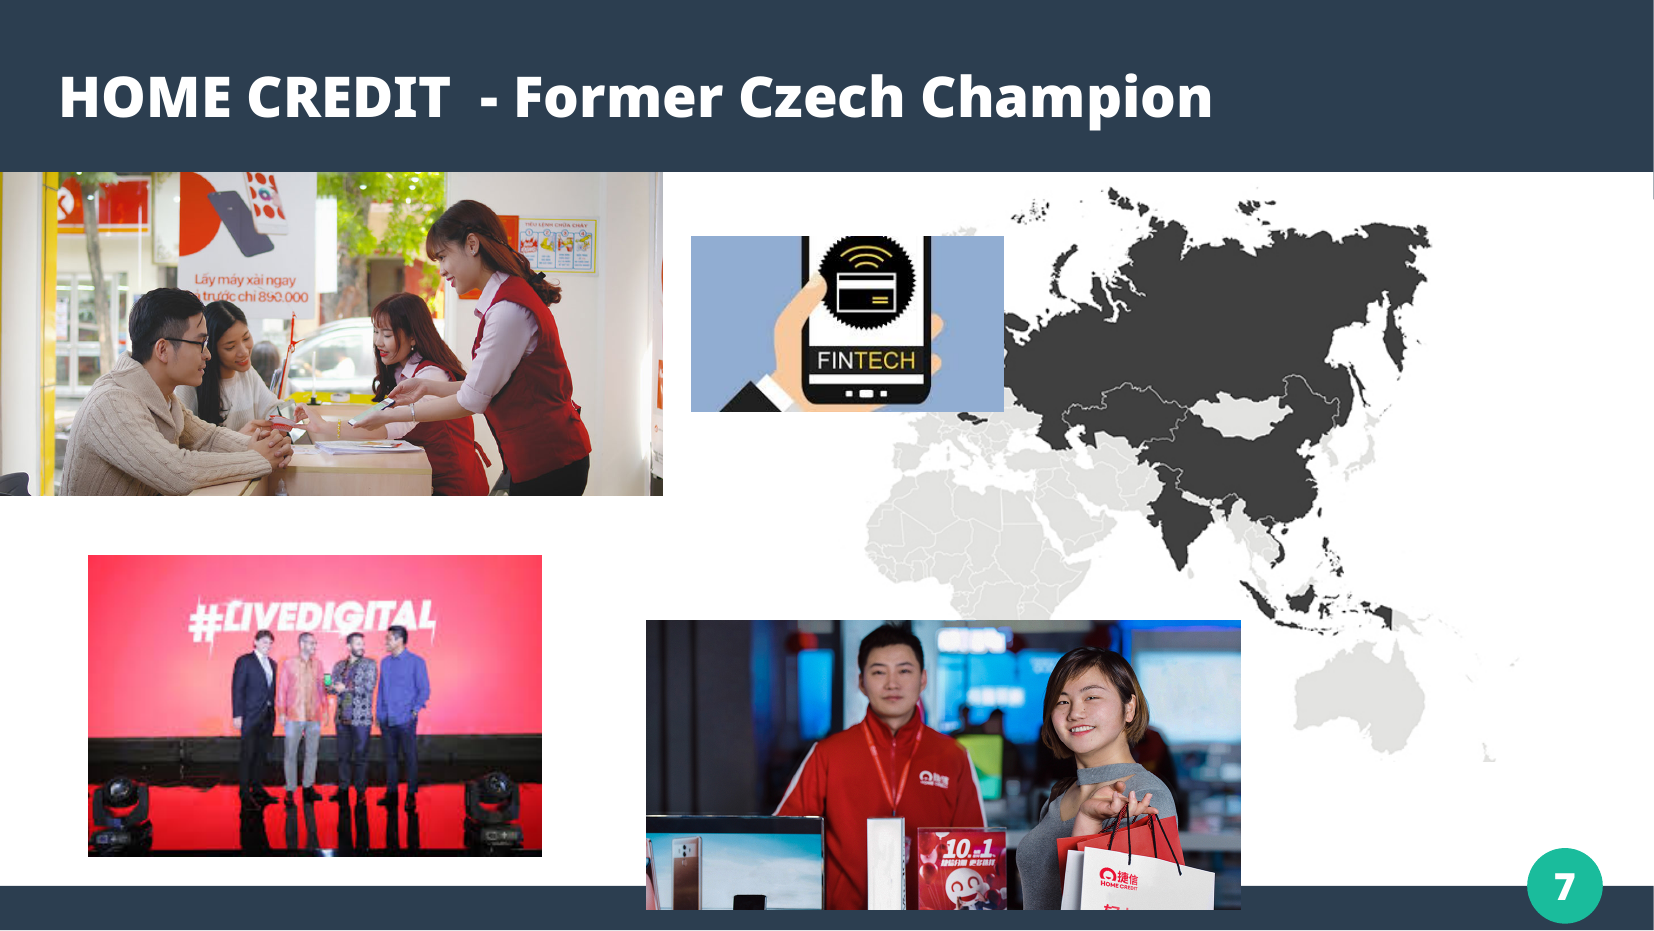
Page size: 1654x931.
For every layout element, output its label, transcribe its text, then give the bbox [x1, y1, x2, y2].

title HOME CREDIT - Former Czech Champion [59, 37, 1595, 155]
picture [0, 172, 1654, 910]
